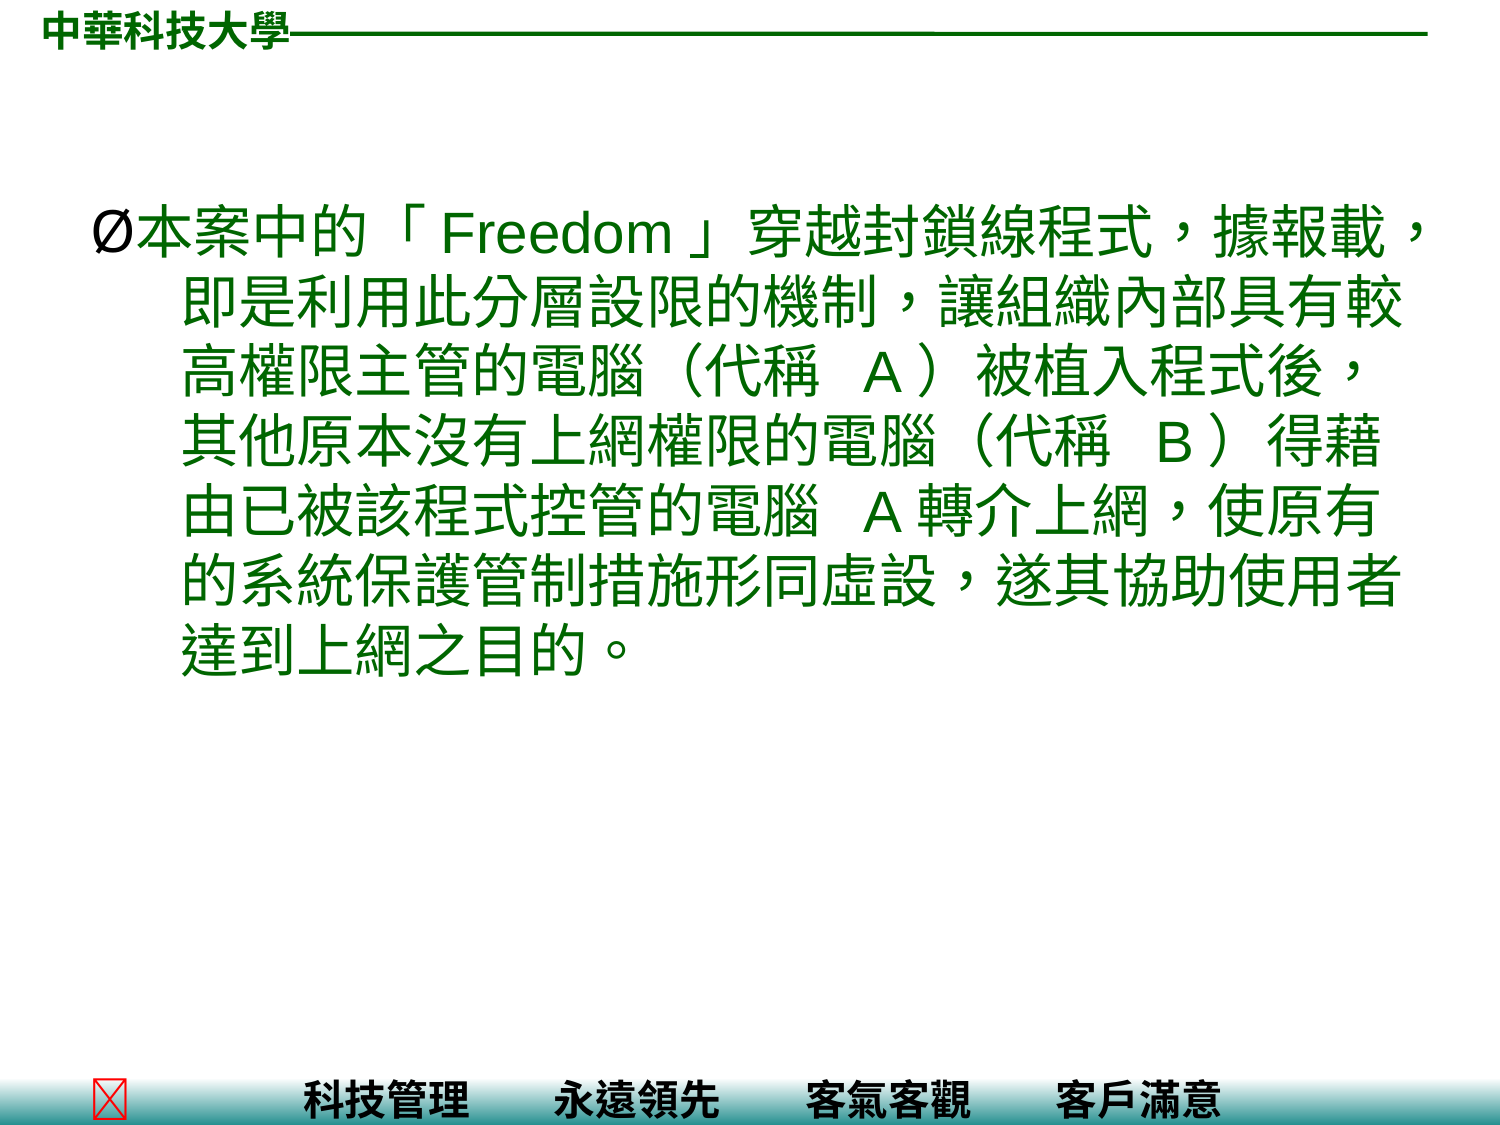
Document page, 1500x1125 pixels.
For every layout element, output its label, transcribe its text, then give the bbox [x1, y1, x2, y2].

list 本案中的「Freedom」穿越封鎖線程式，據報載，即是利用此分層設限的機制，讓組織內部具有較高權限主管的電腦（代稱 A）被植入程式後，其他原本沒有上網權限的電腦（代稱 B）得藉由已被該程式控管的電腦 A轉介上網，使原有的系統保護管制措施形同虛設，遂其協助使用者達到上網之目的。 [75, 187, 1438, 1038]
